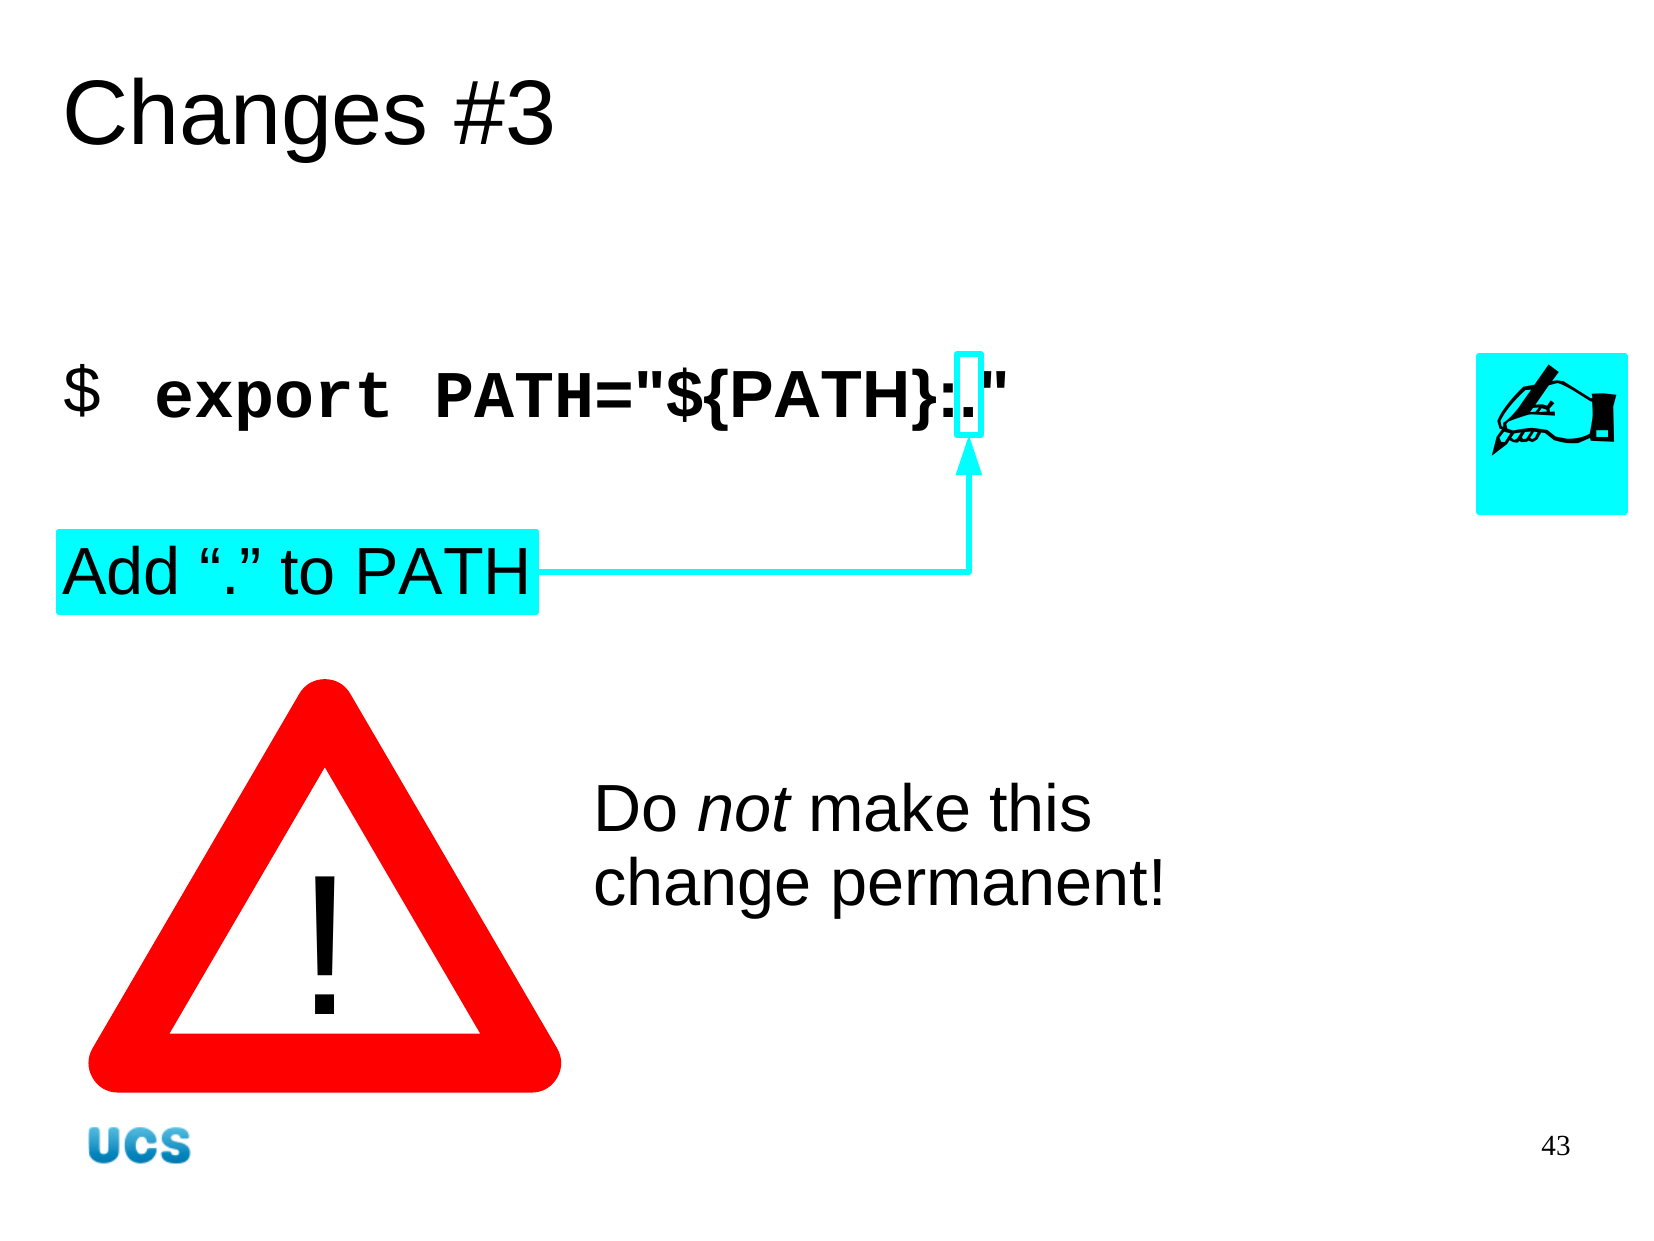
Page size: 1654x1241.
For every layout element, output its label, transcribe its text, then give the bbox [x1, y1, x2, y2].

text_box export PATH="${PATH}: [151, 354, 963, 441]
text_box $ [59, 354, 106, 436]
text_box Do not make this change permanent! [590, 767, 1174, 924]
text_box Changes #3 [59, 59, 560, 168]
text_box . [956, 354, 982, 436]
text_box ! [118, 708, 532, 1064]
picture [88, 1126, 191, 1165]
text_box " [984, 354, 1013, 436]
text_box  [1479, 355, 1625, 512]
text_box Add “.” to PATH [59, 531, 537, 613]
